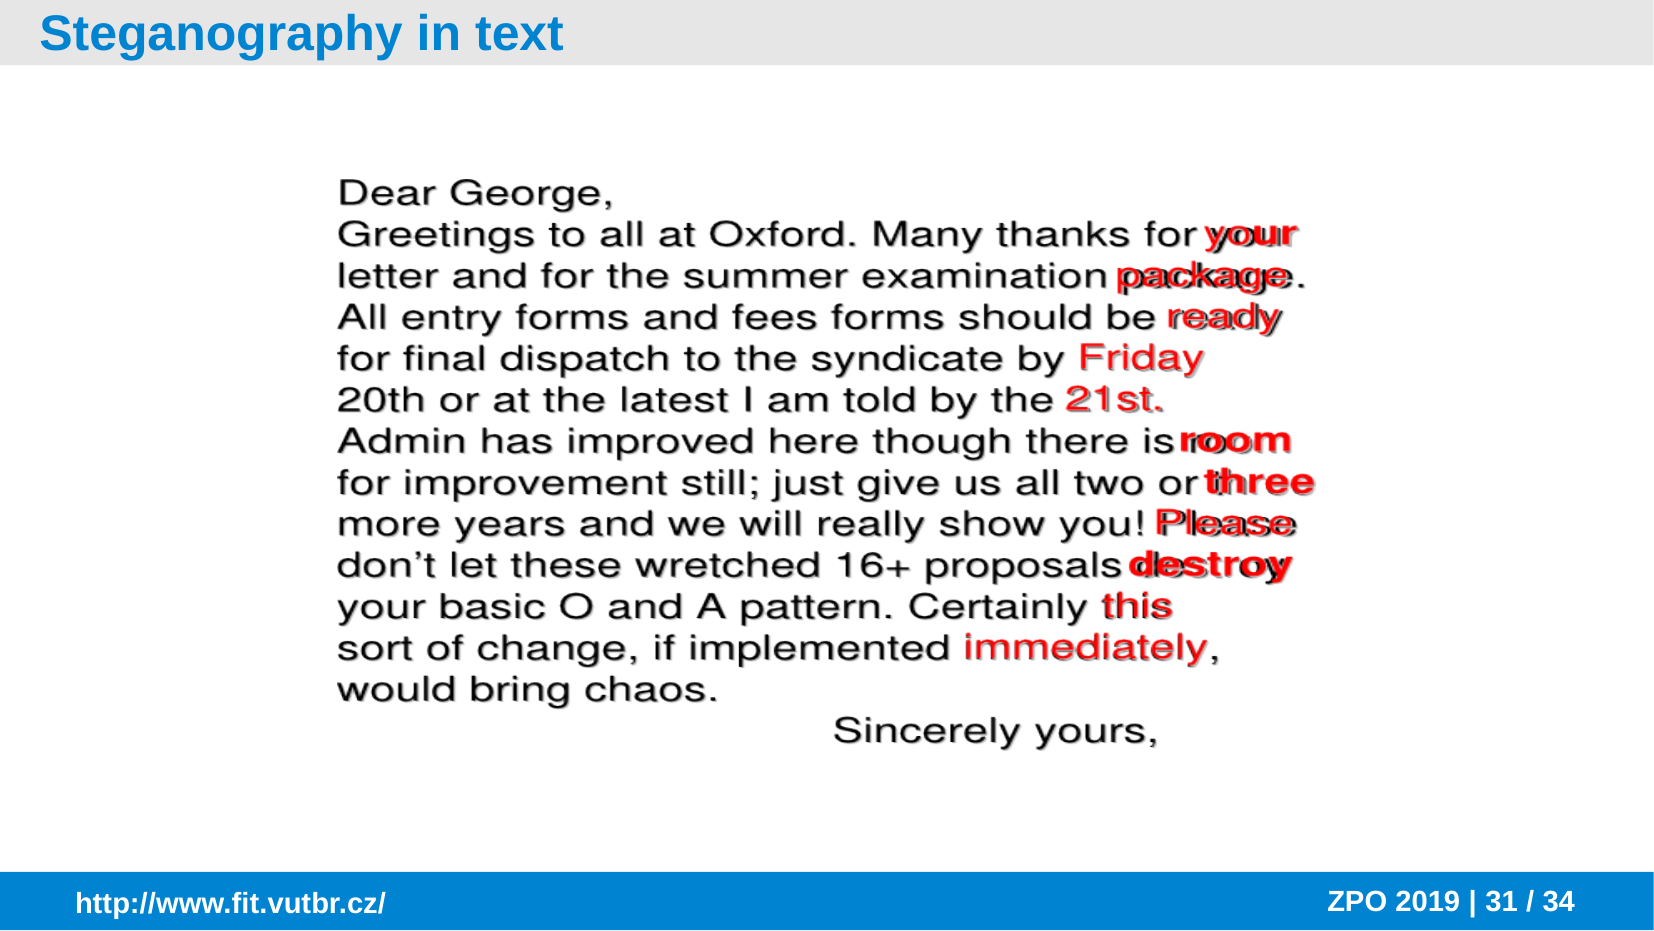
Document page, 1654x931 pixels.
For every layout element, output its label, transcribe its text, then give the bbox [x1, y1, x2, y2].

title Steganography in text [39, 4, 1615, 61]
picture [337, 179, 1316, 751]
